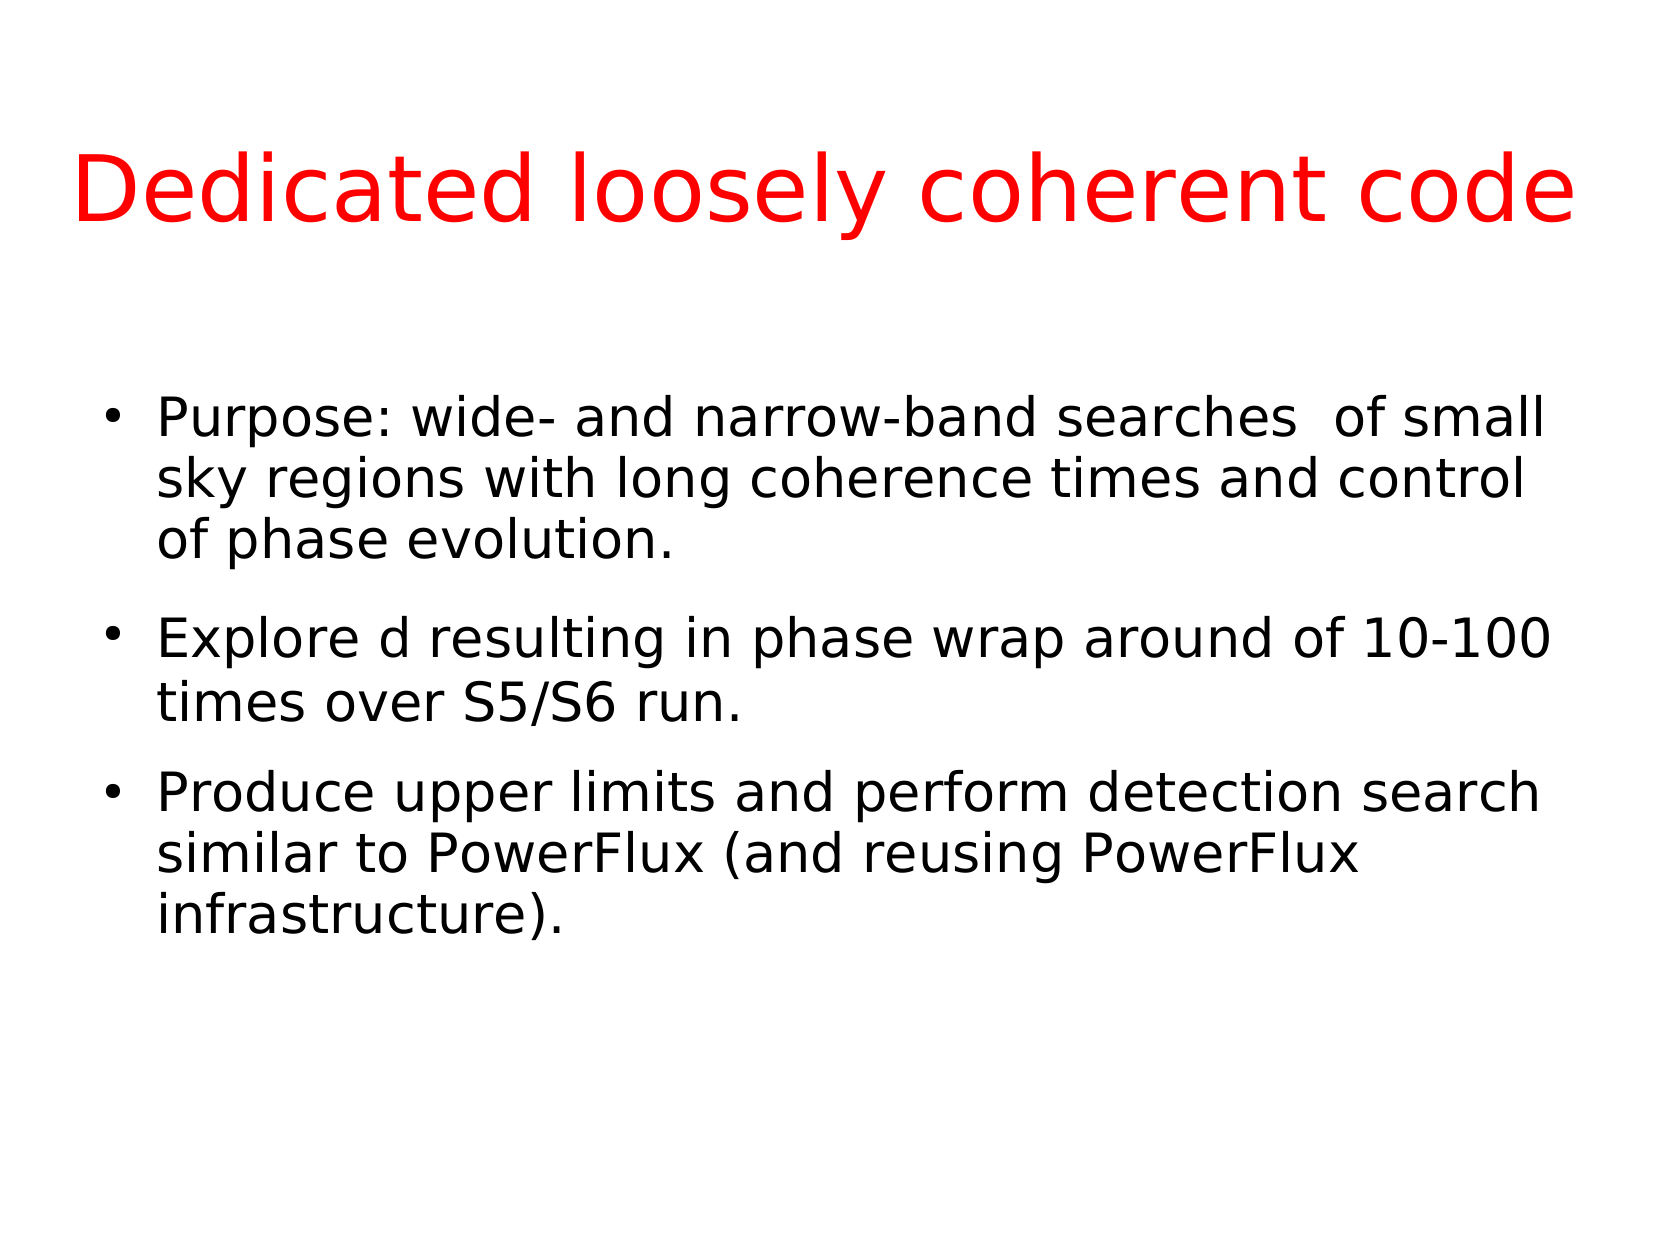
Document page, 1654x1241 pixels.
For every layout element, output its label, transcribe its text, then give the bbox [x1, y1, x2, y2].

title Dedicated loosely coherent code [0, 93, 1653, 286]
list Purpose: wide- and narrow-band searches of small sky regions with long coherence times and control of phase evolution. Explore d resulting in phase wrap around of 10-100 times over S5/S6 run. Produce upper limits and perform detection search similar to PowerFlux (and reusing PowerFlux infrastructure). [85, 387, 1574, 1192]
